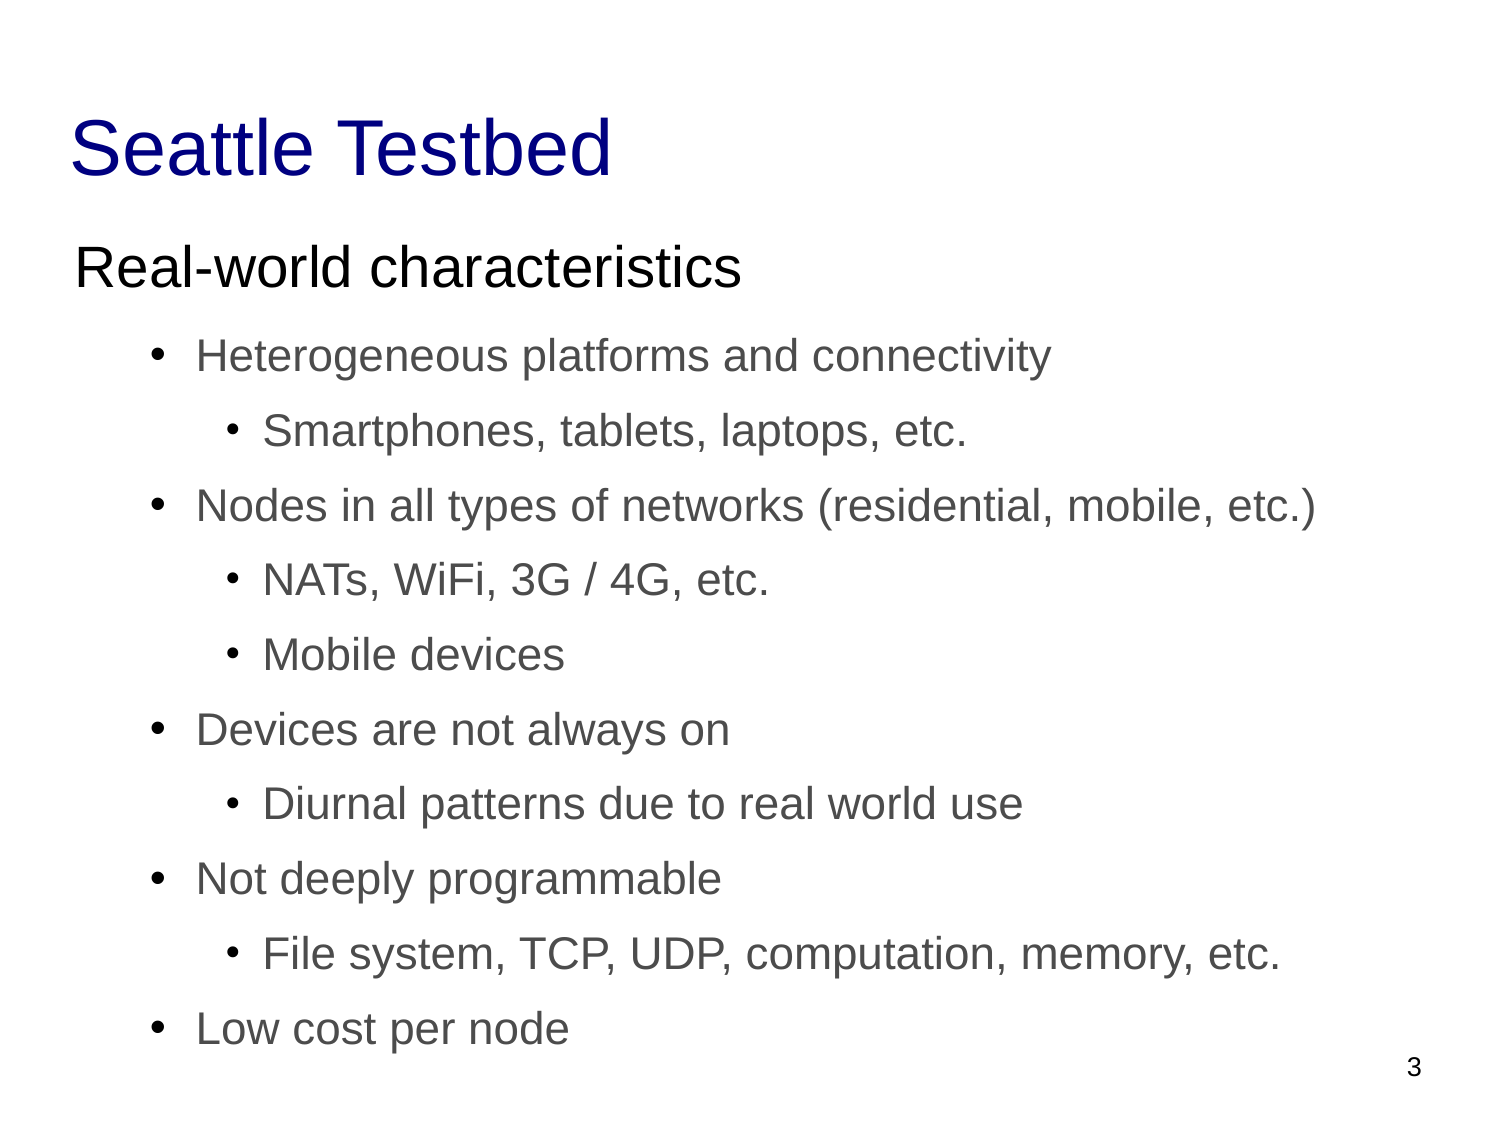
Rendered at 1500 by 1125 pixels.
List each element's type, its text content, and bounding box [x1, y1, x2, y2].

text_box <number> [1074, 1049, 1422, 1125]
text_box Seattle Testbed [69, 74, 1420, 213]
text_box Real-world characteristics Heterogeneous platforms and connectivity Smartphones, tablets, laptops, etc. Nodes in all types of networks (residential, mobile, etc.) NATs, WiFi, 3G / 4G, etc. Mobile devices Devices are not always on Diurnal patterns due to real world use Not deeply programmable File system, TCP, UDP, computation, memory, etc. Low cost per node [74, 231, 1424, 991]
